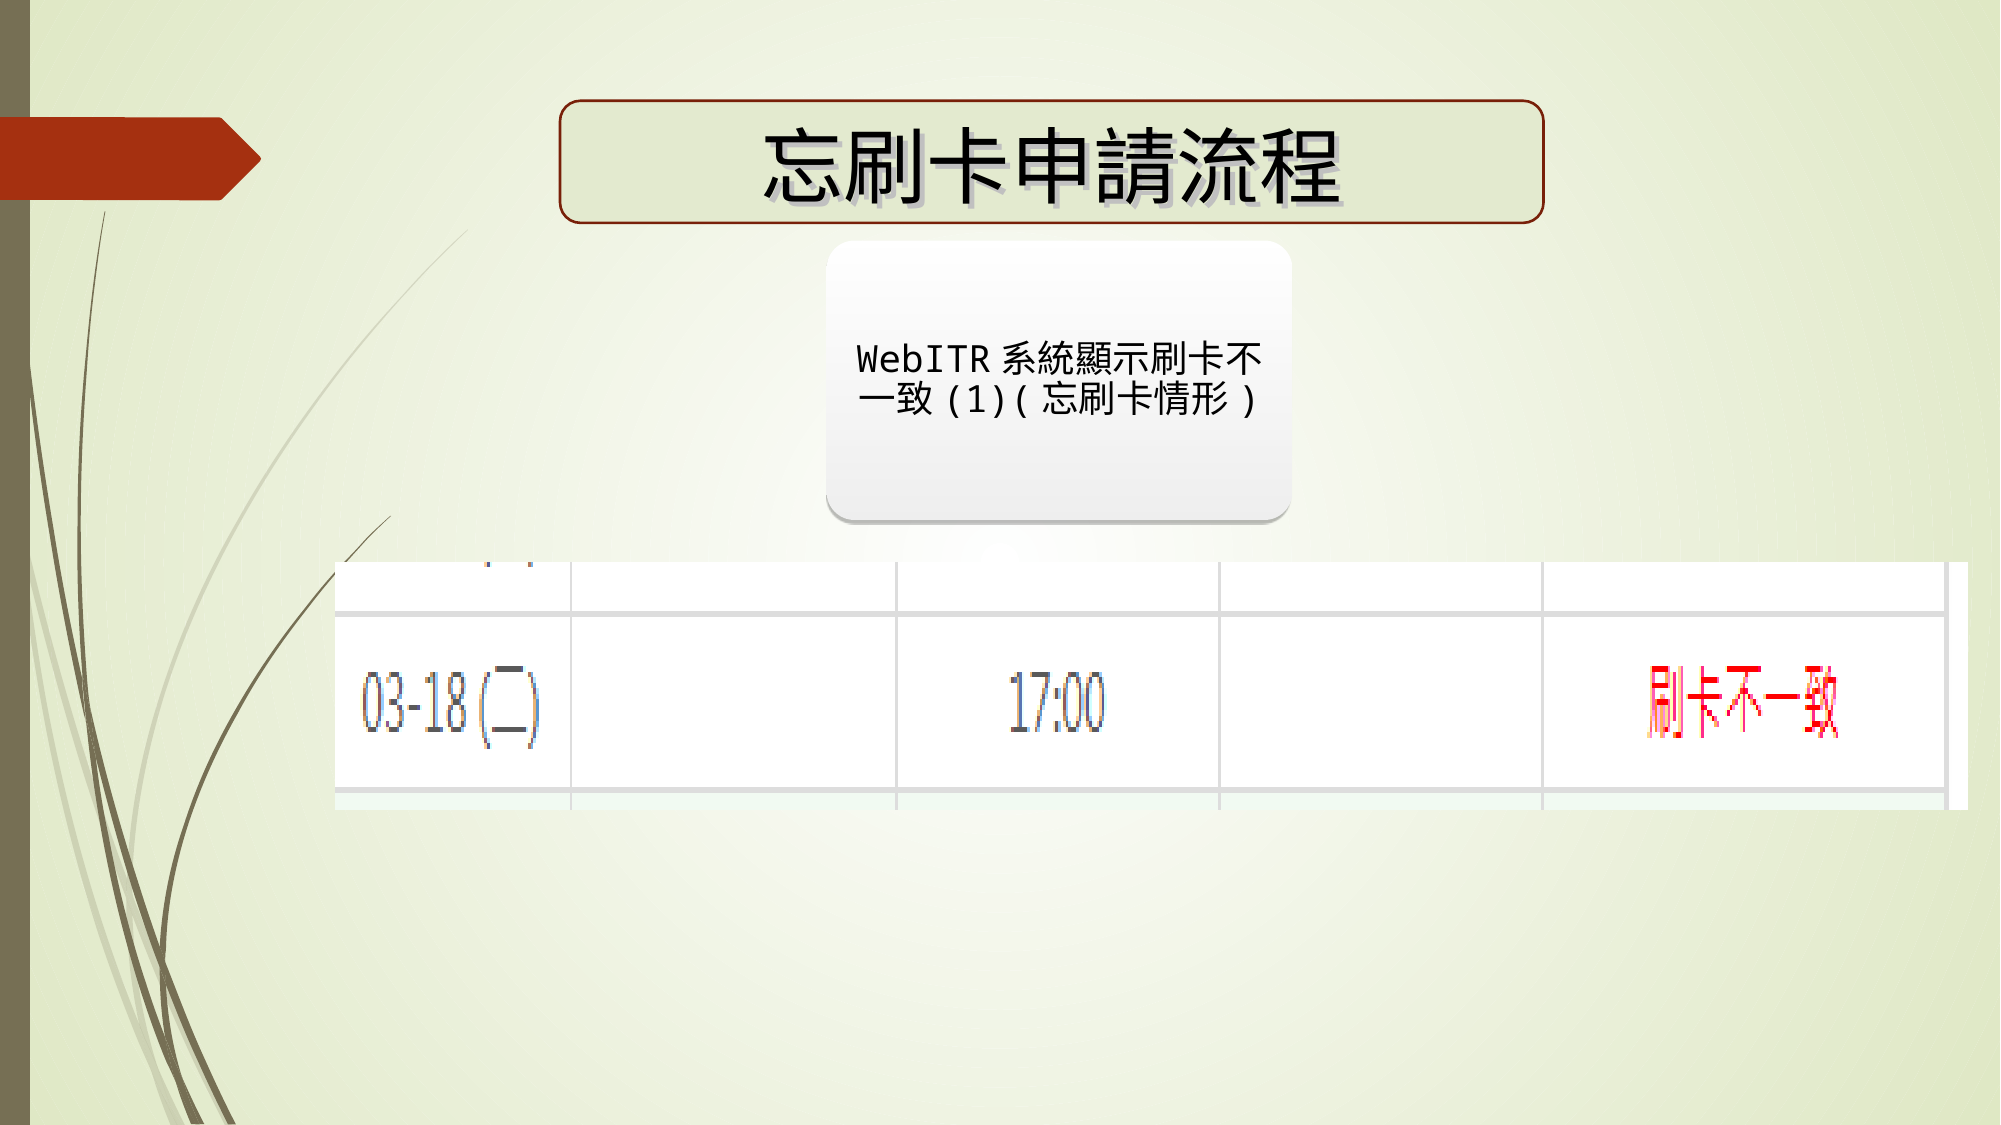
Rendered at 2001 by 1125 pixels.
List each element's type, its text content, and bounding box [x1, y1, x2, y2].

text_box 忘刷卡申請流程 [560, 100, 1544, 223]
text_box WebITR系統顯示刷卡不一致(1)(忘刷卡情形) [826, 240, 1293, 520]
picture [335, 562, 1968, 810]
